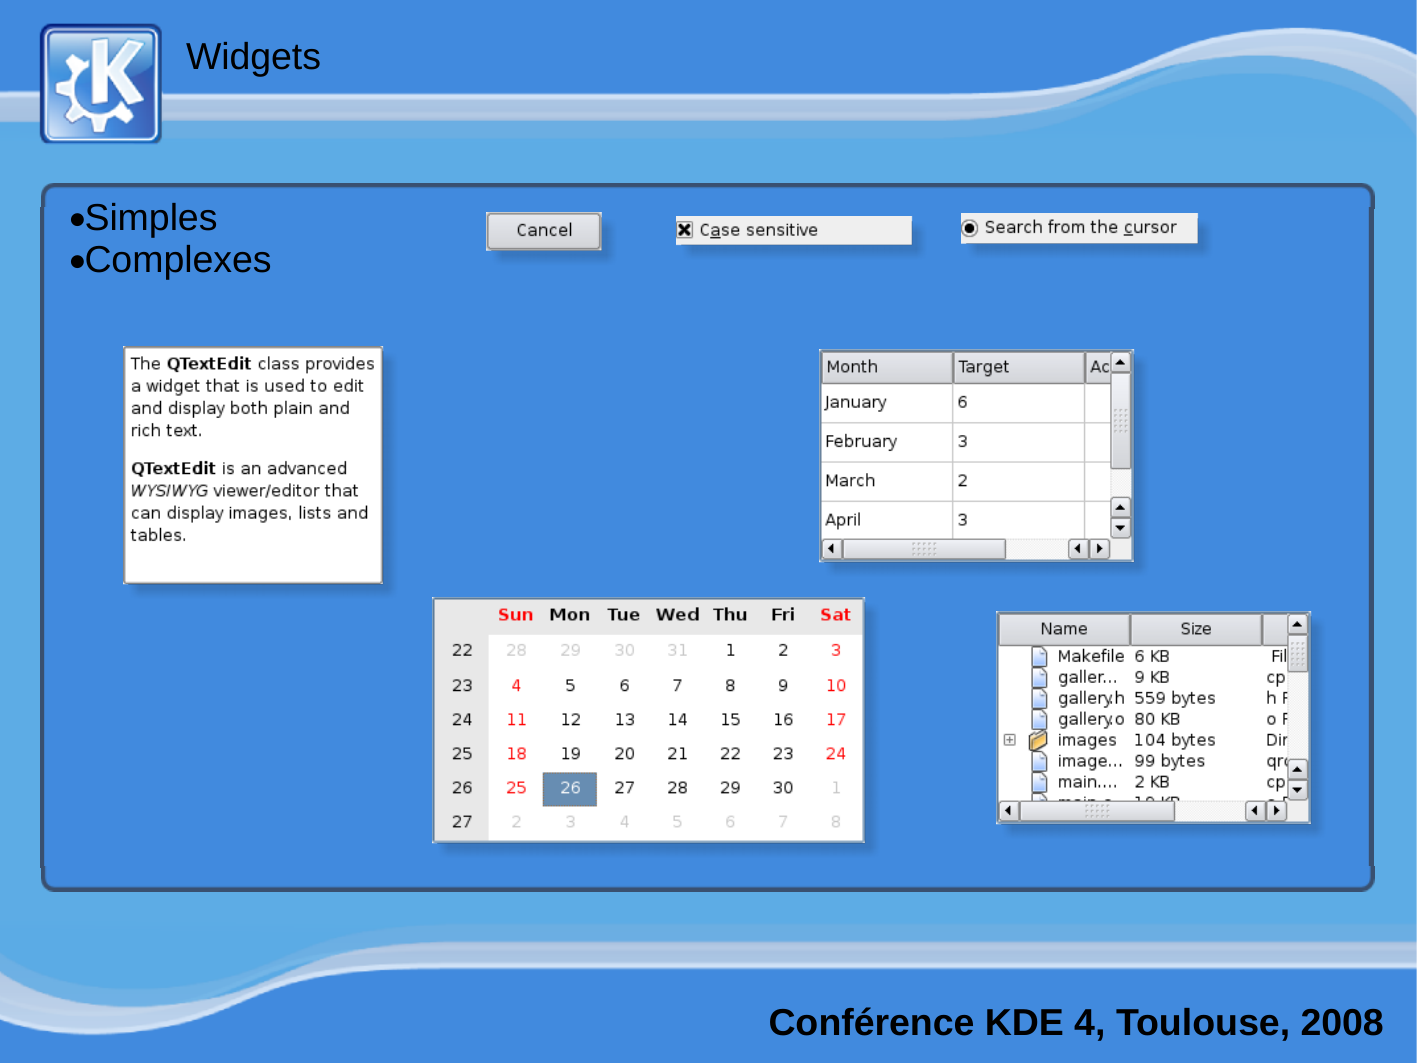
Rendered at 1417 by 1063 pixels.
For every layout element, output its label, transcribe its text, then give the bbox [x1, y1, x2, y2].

text_box Simples Complexes [55, 189, 1356, 884]
text_box Widgets [171, 27, 1048, 105]
picture [0, 0, 1417, 1063]
